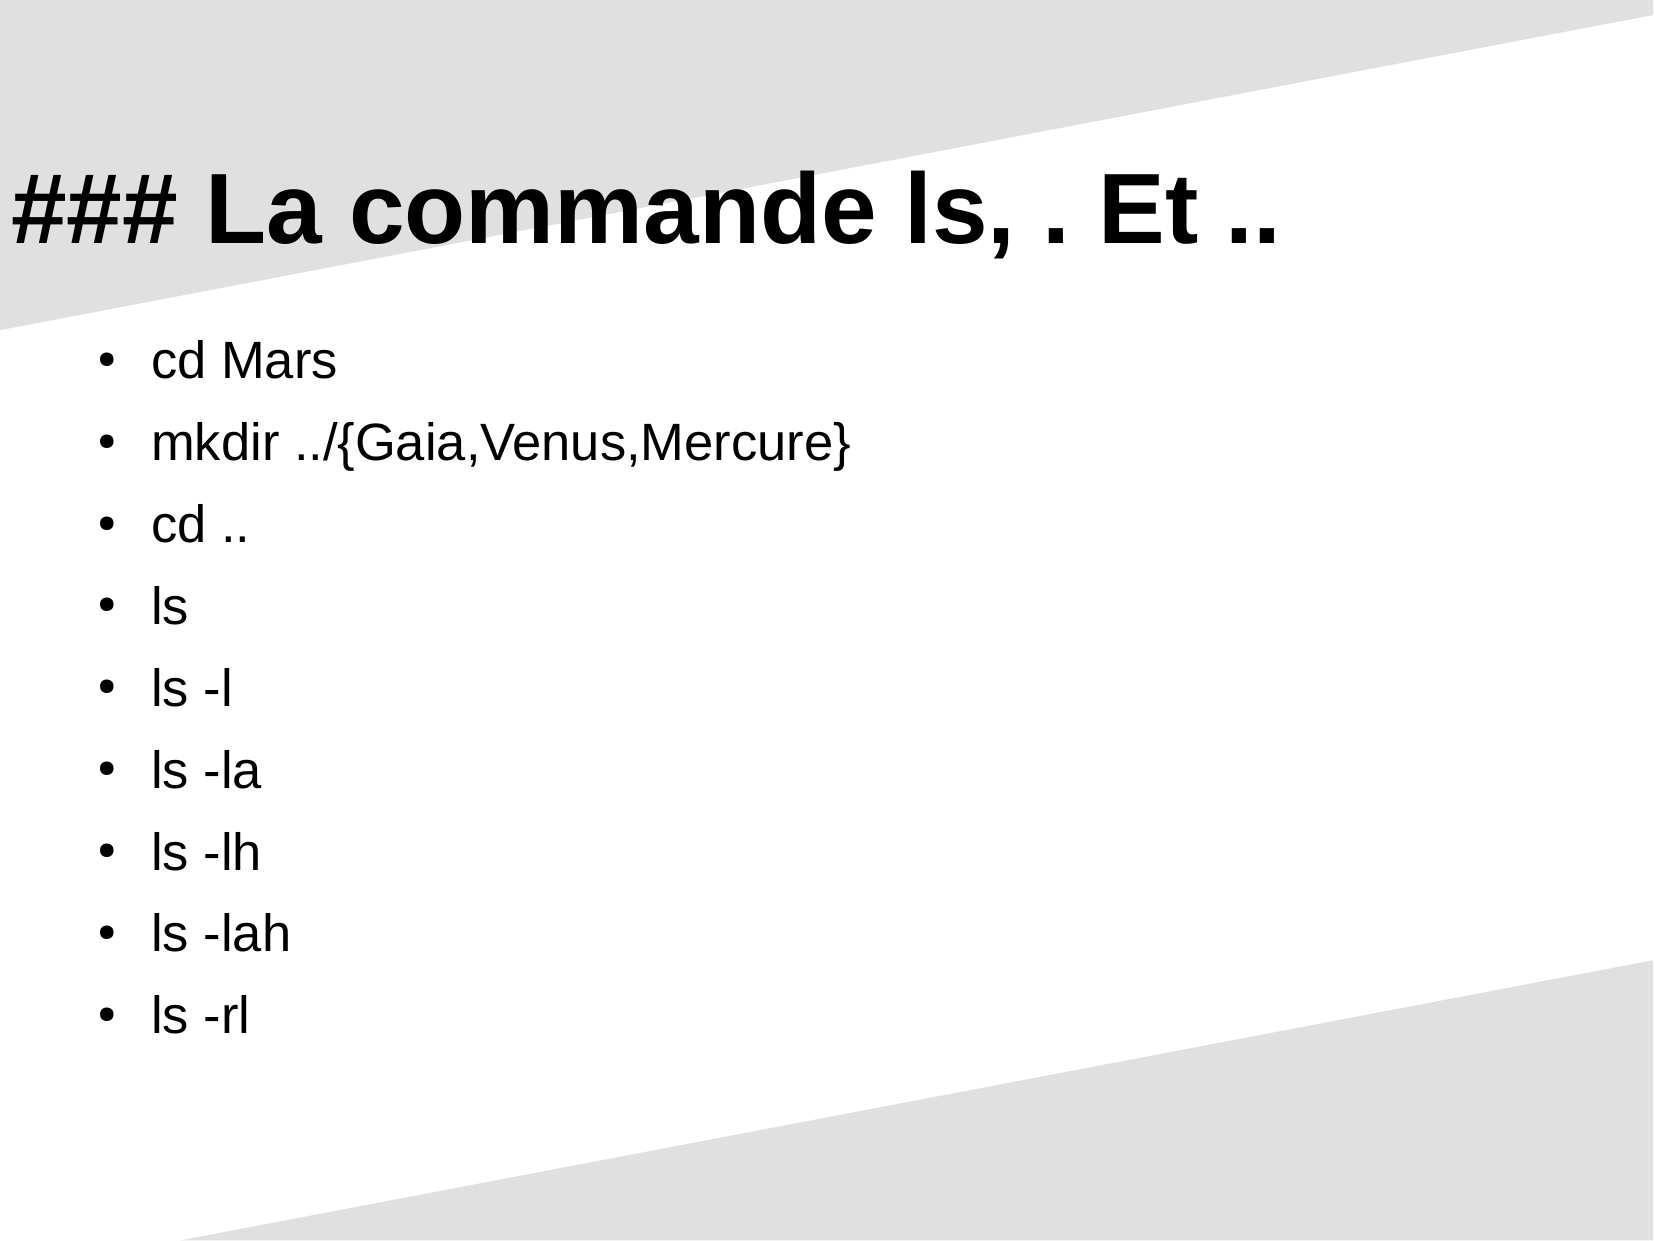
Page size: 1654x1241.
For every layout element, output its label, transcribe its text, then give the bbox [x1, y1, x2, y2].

title ### La commande ls, . Et .. [11, 105, 1499, 313]
list cd Mars mkdir ../{Gaia,Venus,Mercure} cd .. ls ls -l ls -la ls -lh ls -lah ls -rl [82, 331, 1538, 1052]
